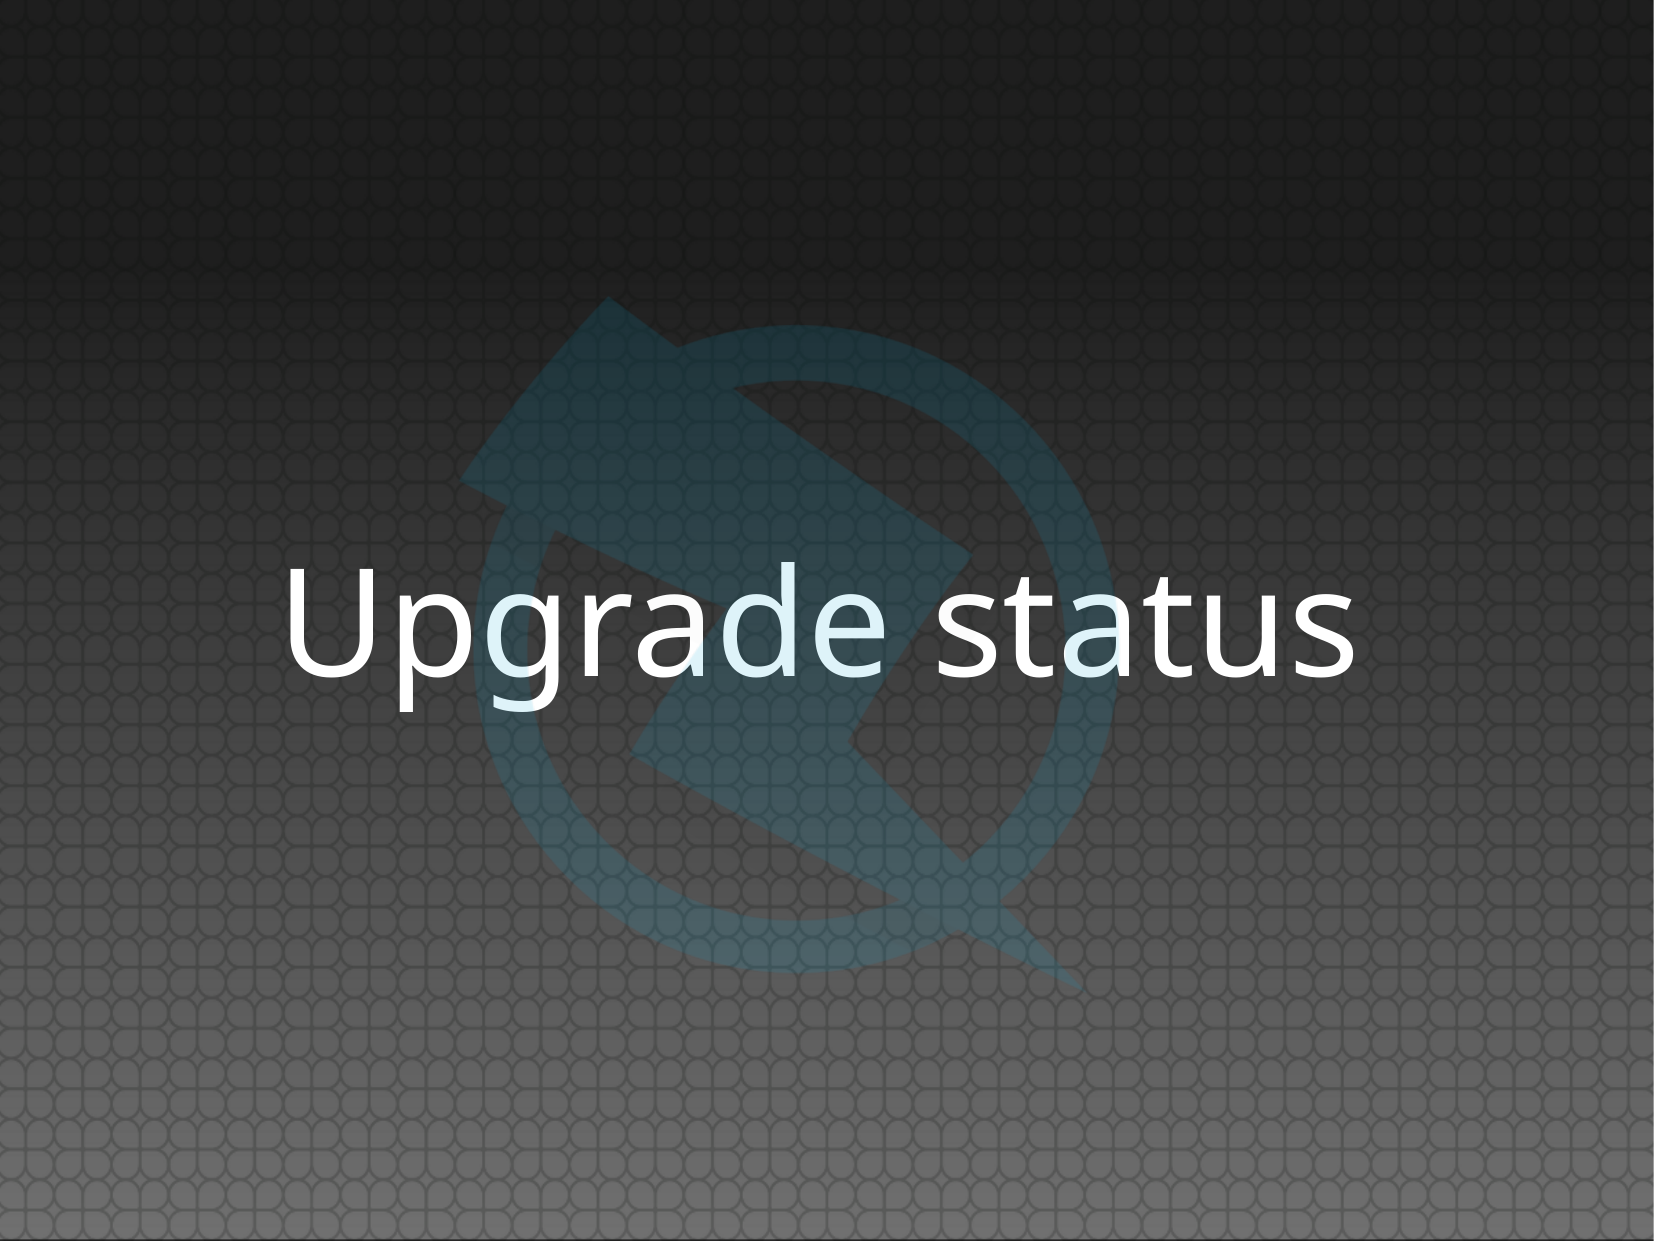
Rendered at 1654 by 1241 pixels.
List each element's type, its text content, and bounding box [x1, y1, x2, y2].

title Upgrade status [75, 525, 436, 713]
title Upgrade status [1157, 525, 1564, 713]
picture [0, 0, 1654, 1241]
